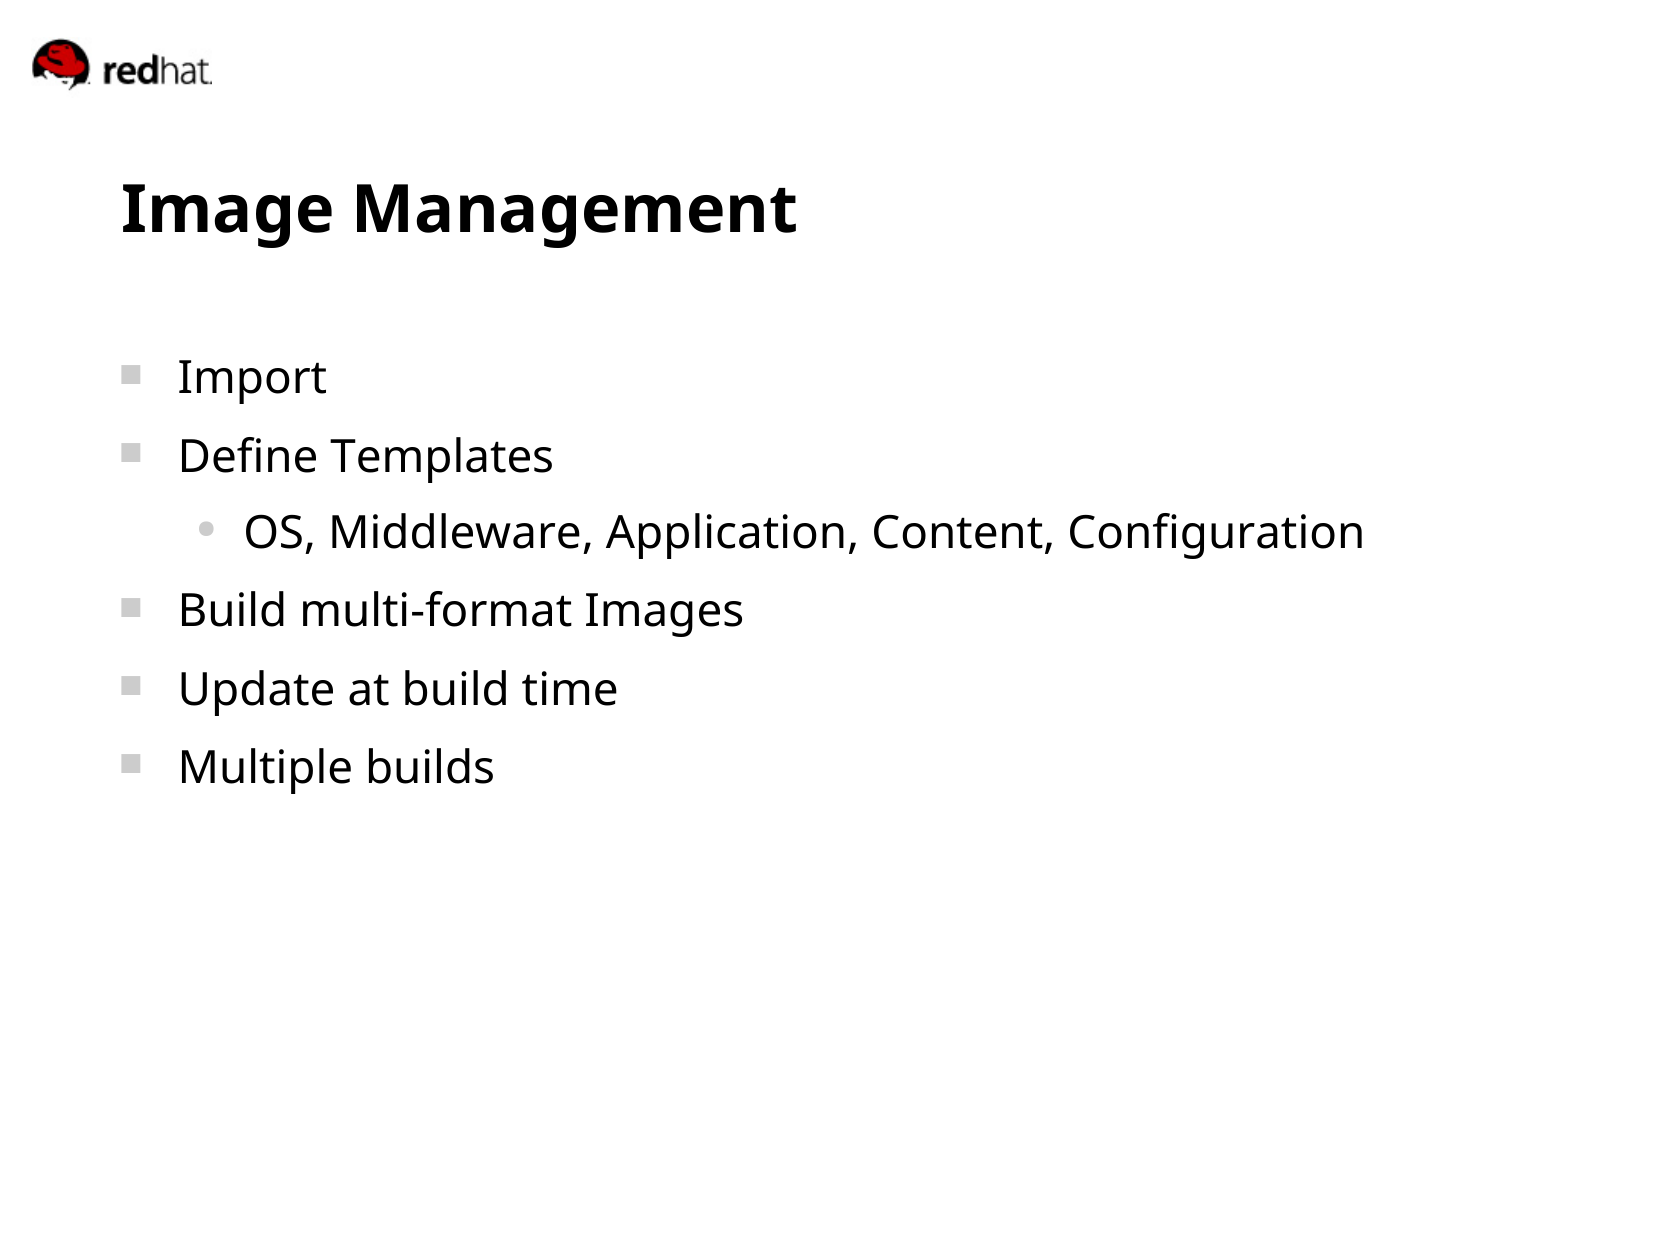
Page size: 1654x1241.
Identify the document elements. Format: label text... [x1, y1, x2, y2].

picture [31, 37, 212, 98]
title Image Management [121, 102, 1534, 310]
list Import Define Templates OS, Middleware, Application, Content, Configuration Build multi-format Images Update at build time Multiple builds [121, 344, 1534, 1127]
